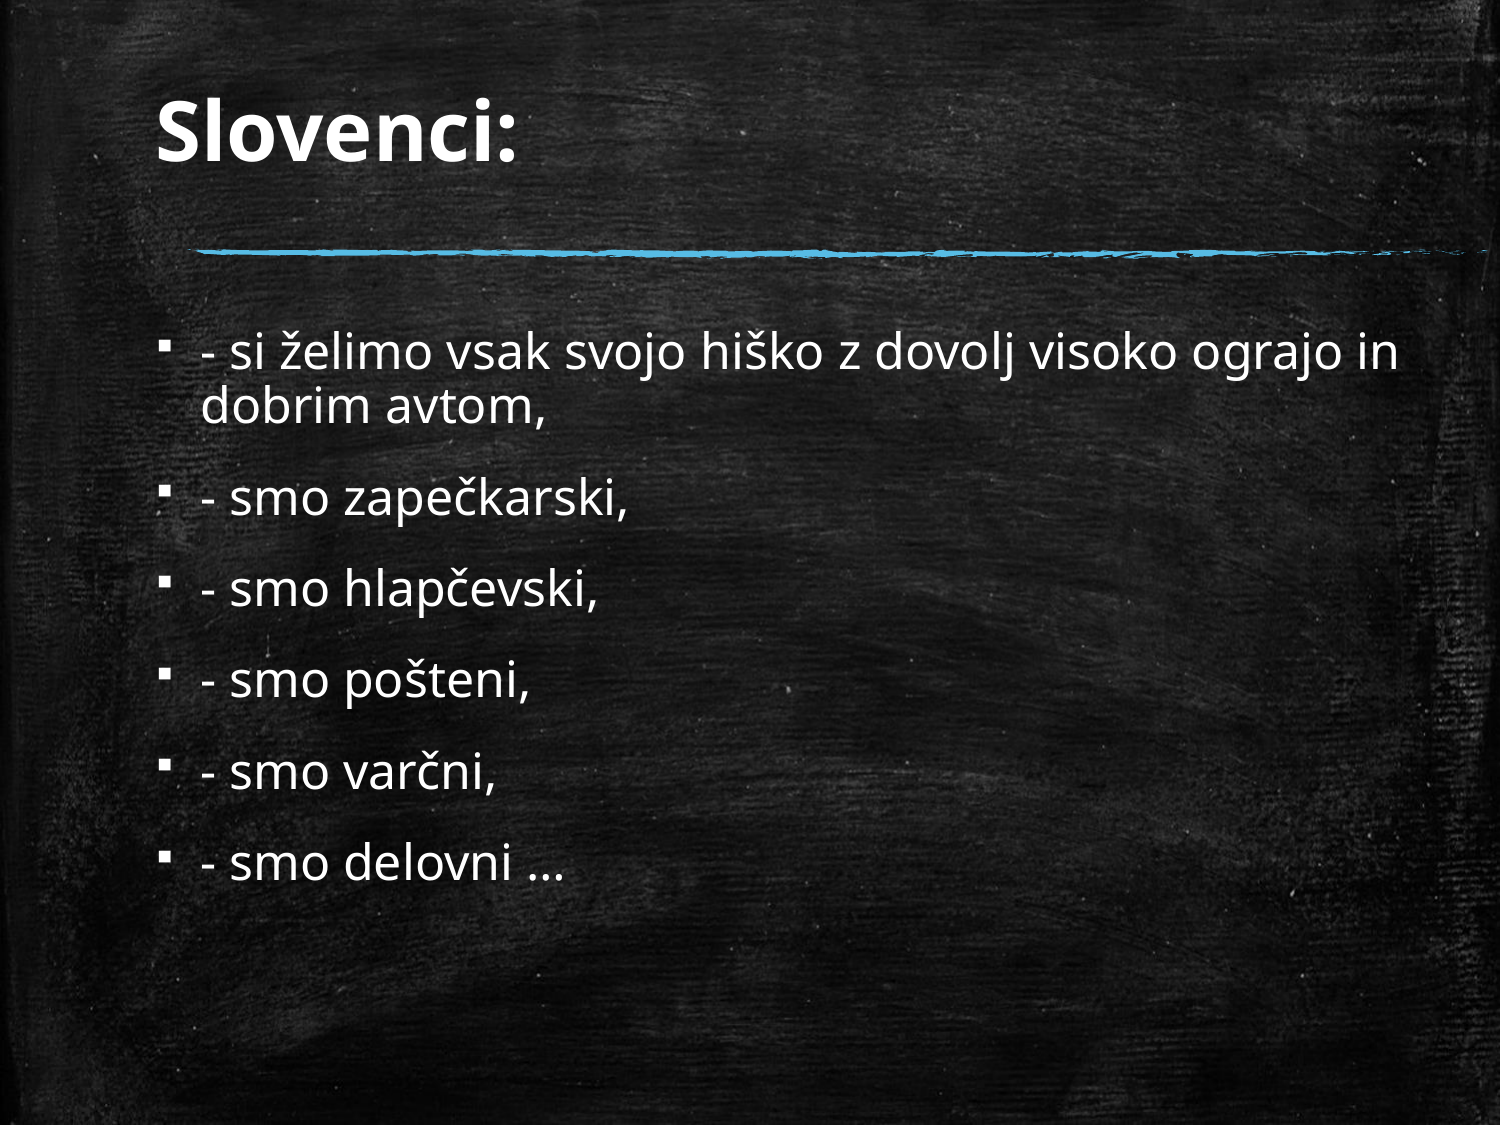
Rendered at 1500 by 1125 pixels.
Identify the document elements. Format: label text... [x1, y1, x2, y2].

picture [0, 0, 1500, 1125]
list Slovenci: - si želimo vsak svojo hiško z dovolj visoko ograjo in dobrim avtom, - smo zapečkarski, - smo hlapčevski, - smo pošteni, - smo varčni, - smo delovni … [140, 82, 1500, 1125]
